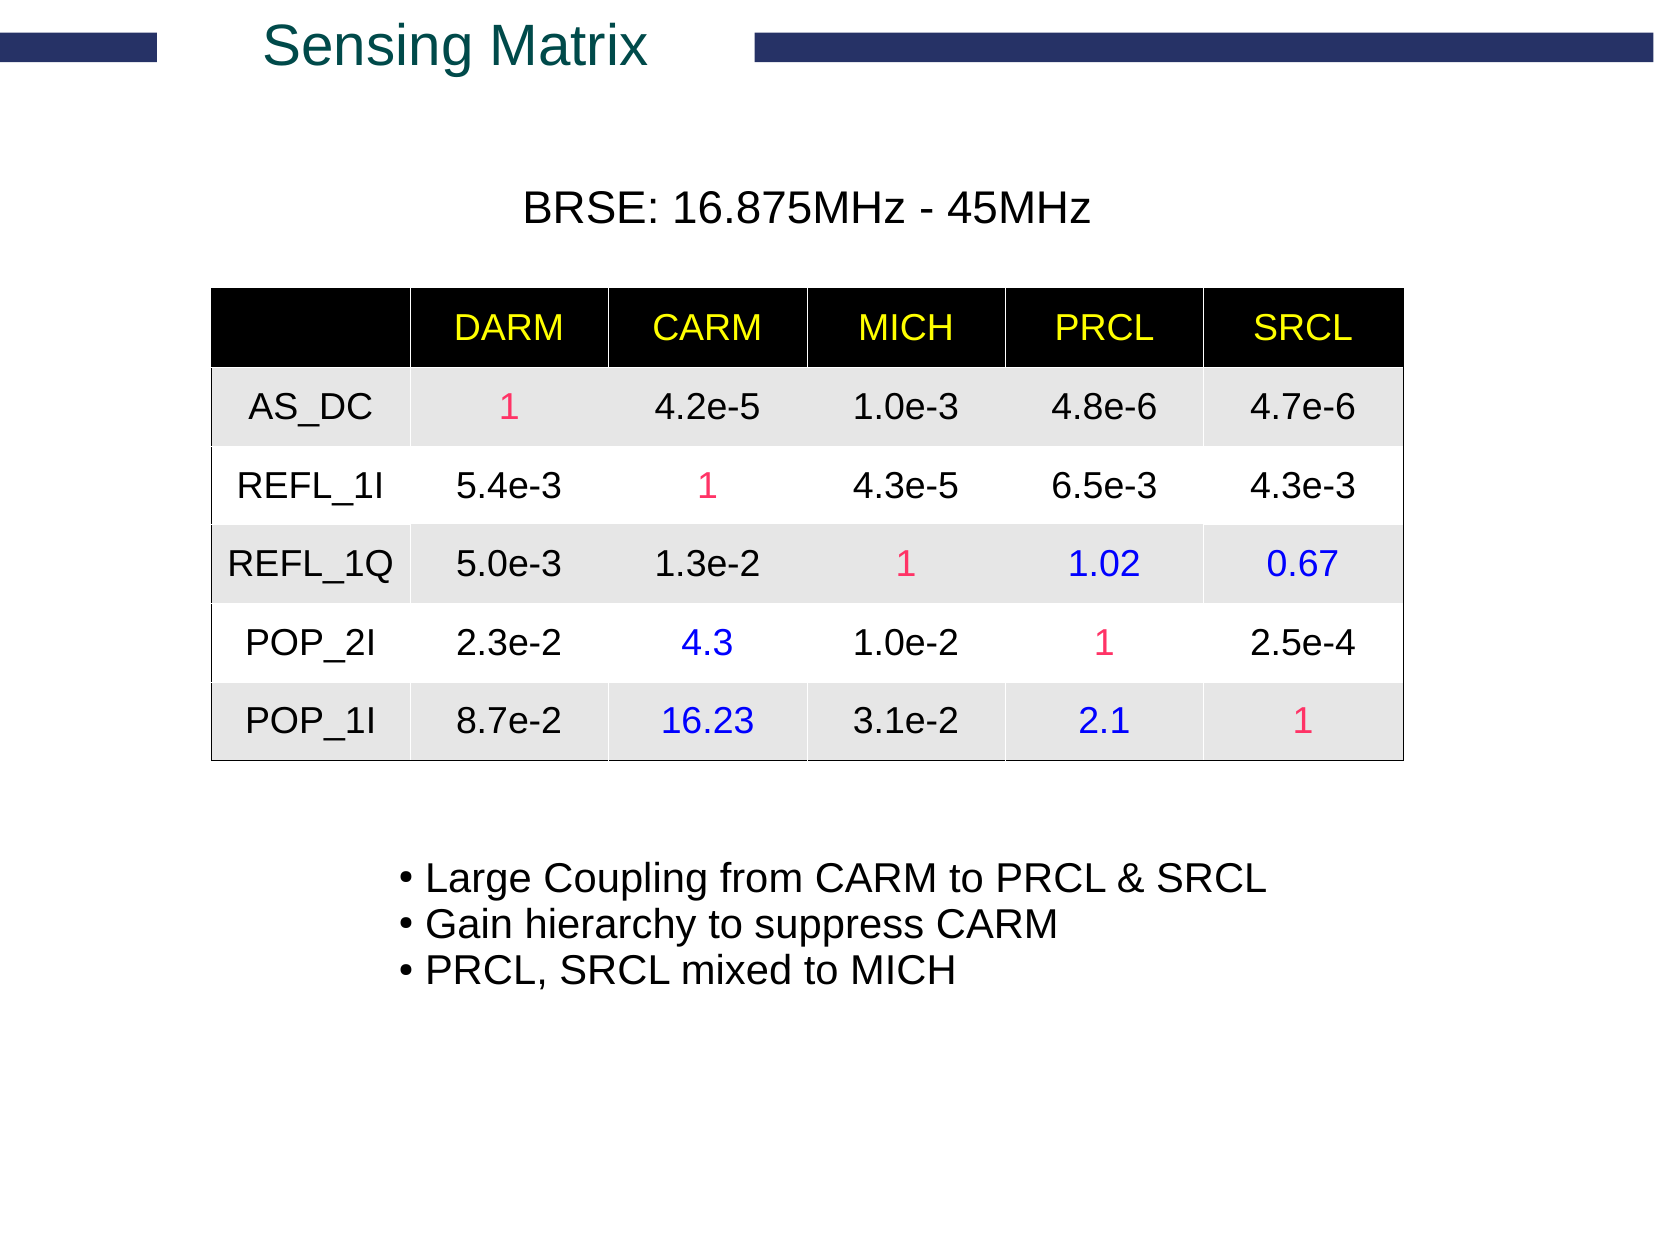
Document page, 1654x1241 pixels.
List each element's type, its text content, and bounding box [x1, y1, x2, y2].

table_cell 4.7e-6 [1204, 368, 1403, 446]
table_cell 1.0e-2 [807, 603, 1005, 682]
table_cell 6.5e-3 [1005, 446, 1203, 524]
table_cell 1 [608, 446, 807, 524]
table_header CARM [609, 289, 807, 367]
table_header [212, 289, 410, 367]
table_cell 4.3e-5 [807, 446, 1005, 524]
table_cell 2.3e-2 [411, 603, 608, 682]
table_cell 8.7e-2 [411, 683, 608, 760]
table_cell 5.4e-3 [411, 446, 608, 524]
table_cell POP_2I [212, 604, 410, 682]
table_header DARM [411, 289, 608, 367]
table_cell 1 [411, 368, 608, 446]
table_cell 1 [1204, 683, 1403, 760]
table_cell 4.2e-5 [608, 368, 807, 446]
table_cell 1.02 [1005, 524, 1203, 603]
text_box Large Coupling from CARM to PRCL & SRCL Gain hierarchy to suppress CARM PRCL, SRCL mixed to MICH [383, 847, 1283, 1002]
table_header SRCL [1204, 289, 1403, 367]
table_header PRCL [1006, 289, 1203, 367]
table_cell 3.1e-2 [808, 683, 1005, 760]
table_cell 16.23 [609, 683, 807, 760]
table_cell 1 [1005, 603, 1203, 682]
table_cell 1 [807, 524, 1005, 603]
table_cell REFL_1Q [212, 525, 410, 603]
table_header MICH [808, 289, 1005, 367]
table_cell 1.3e-2 [608, 524, 807, 603]
table_cell 2.5e-4 [1204, 604, 1403, 682]
table_cell AS_DC [212, 368, 410, 446]
table_cell 4.3e-3 [1204, 447, 1403, 524]
table_cell 0.67 [1204, 525, 1403, 603]
table_cell 4.8e-6 [1005, 368, 1203, 446]
table_cell 5.0e-3 [411, 524, 608, 603]
text_box BRSE: 16.875MHz - 45MHz [507, 174, 1108, 241]
table_cell 4.3 [608, 603, 807, 682]
table_cell 2.1 [1006, 683, 1203, 760]
table_cell REFL_1I [212, 447, 410, 524]
title Sensing Matrix [157, 12, 755, 78]
table_cell 1.0e-3 [807, 368, 1005, 446]
table_cell POP_1I [212, 683, 410, 760]
